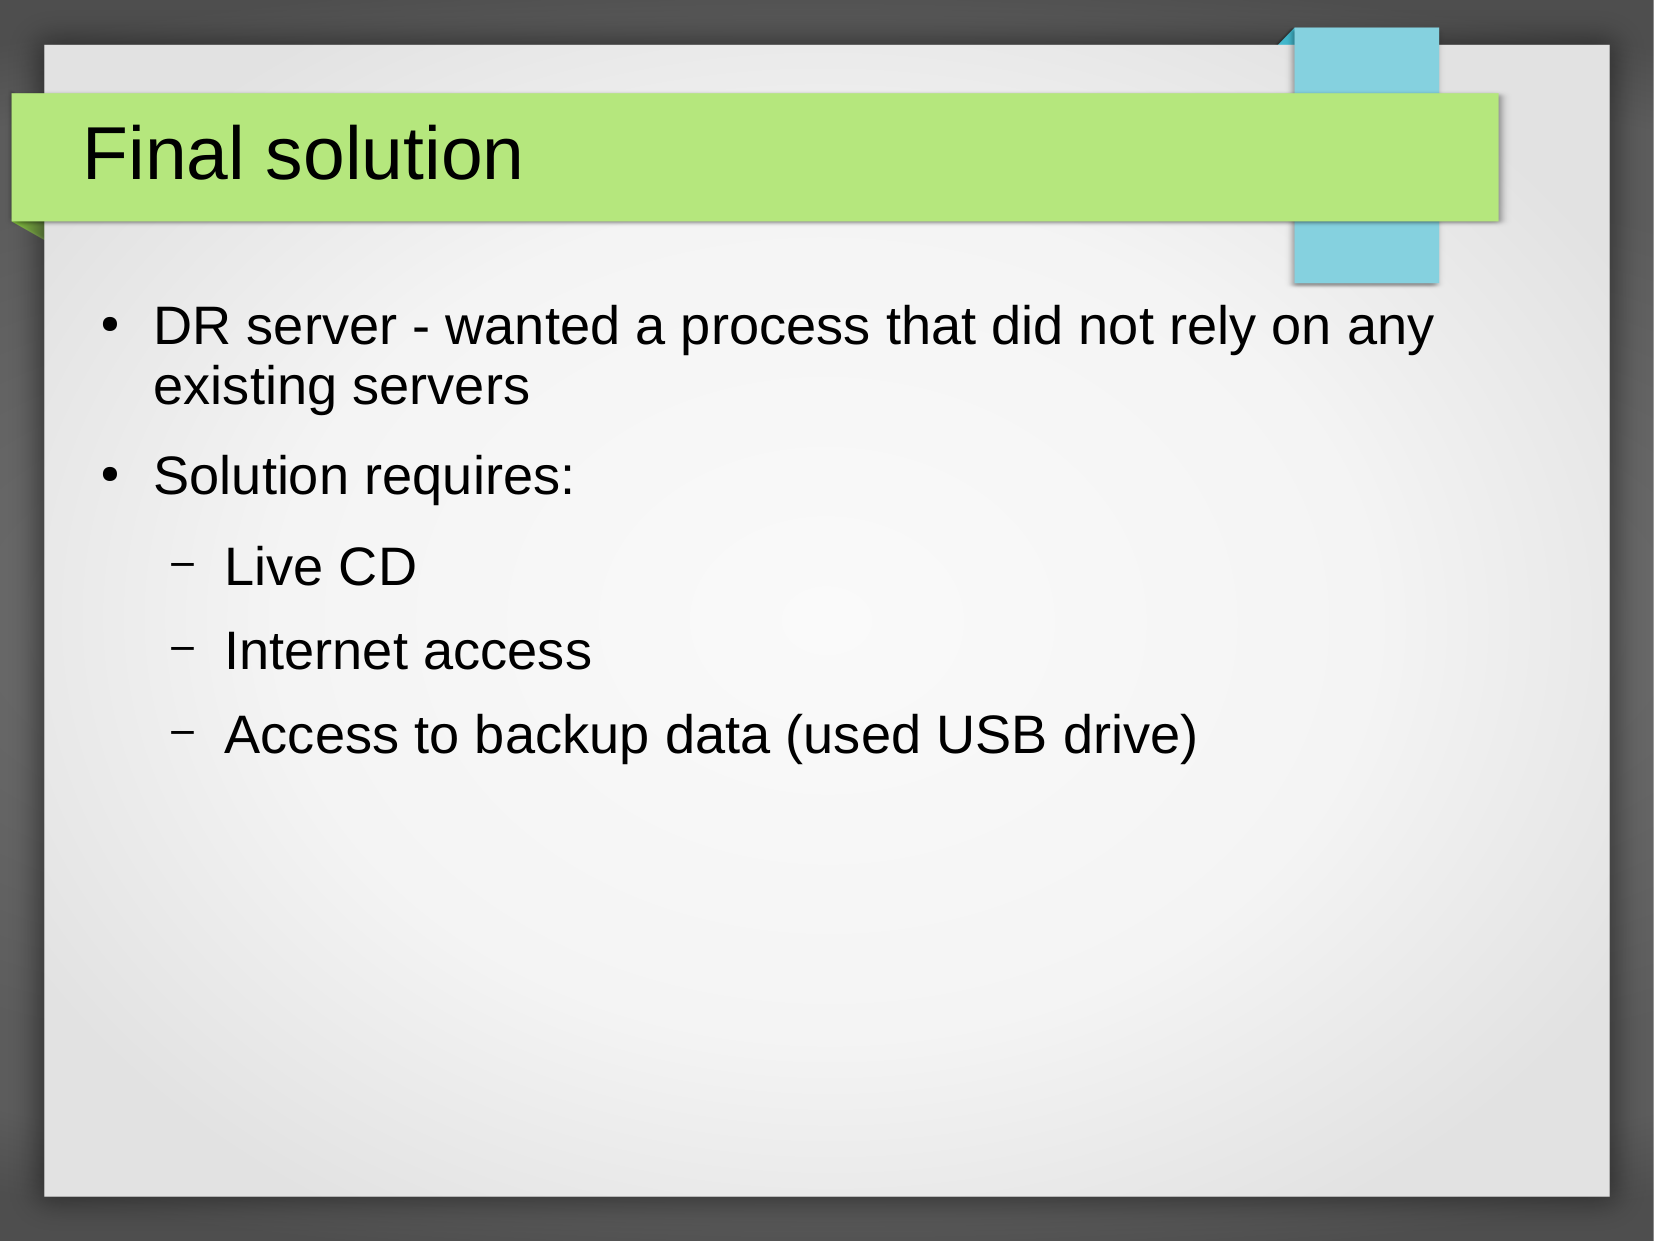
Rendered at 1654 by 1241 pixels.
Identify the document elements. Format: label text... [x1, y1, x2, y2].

title Final solution [82, 94, 1264, 213]
picture [0, 0, 1654, 1241]
list DR server - wanted a process that did not rely on any existing servers Solution requires: Live CD Internet access Access to backup data (used USB drive) [82, 295, 1571, 1015]
